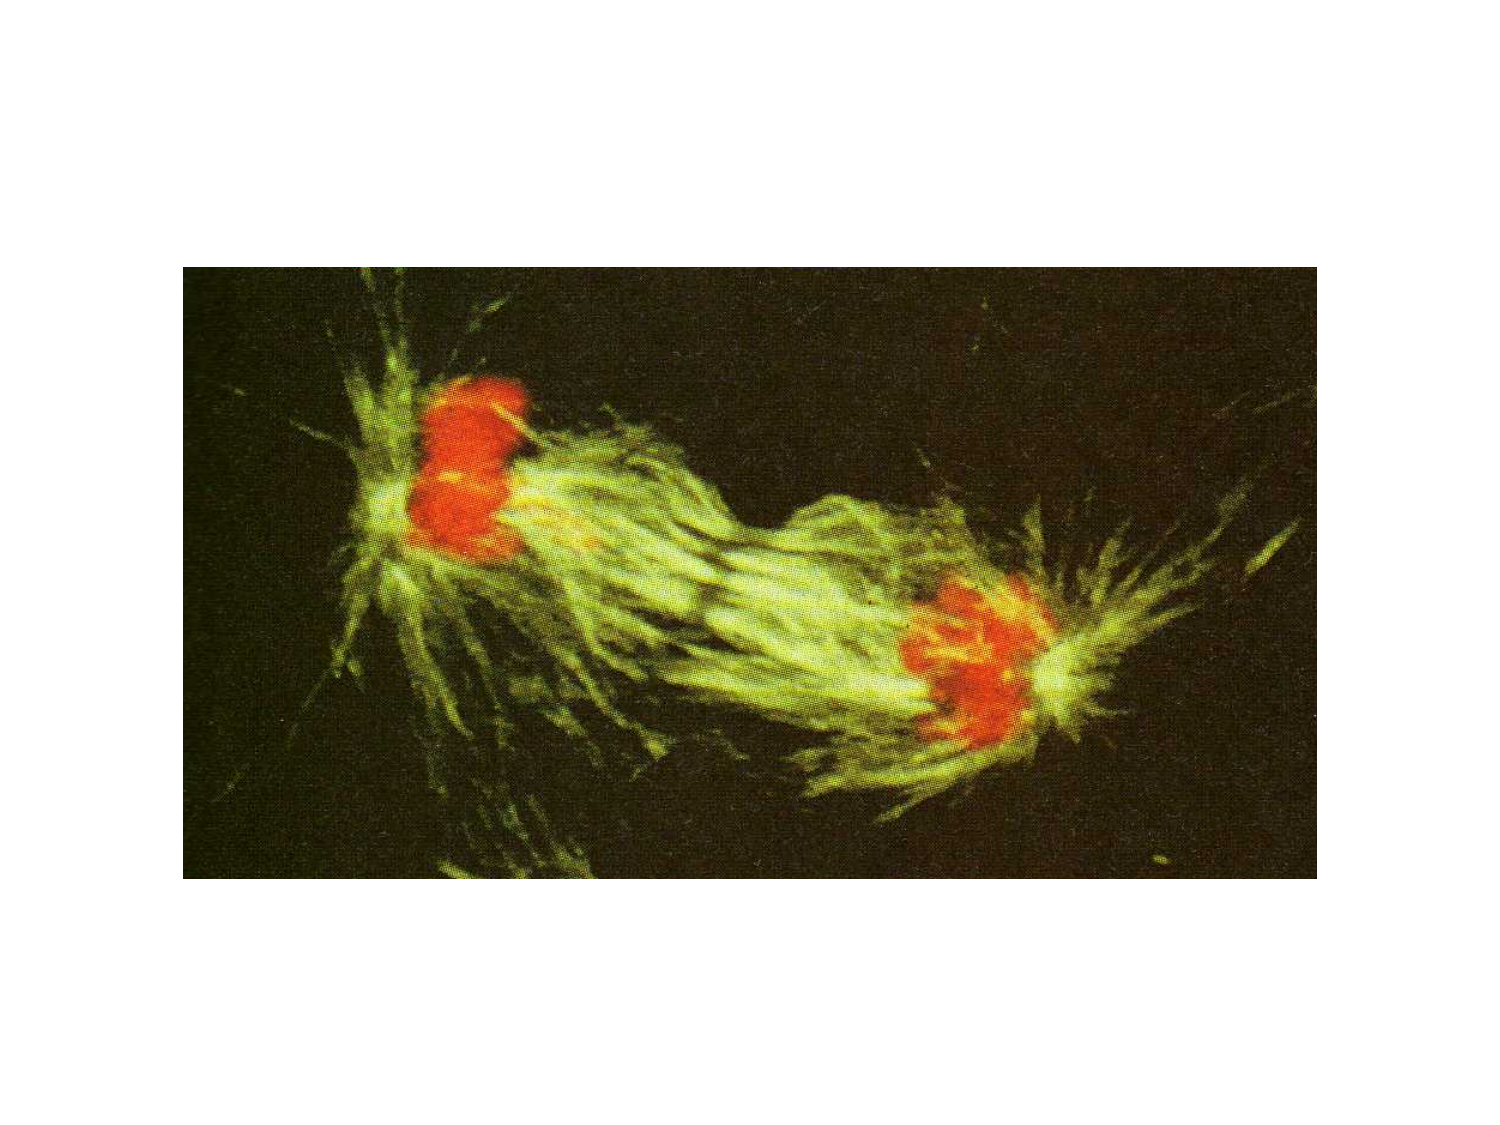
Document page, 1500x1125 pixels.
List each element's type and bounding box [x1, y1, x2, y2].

picture [183, 267, 1317, 879]
